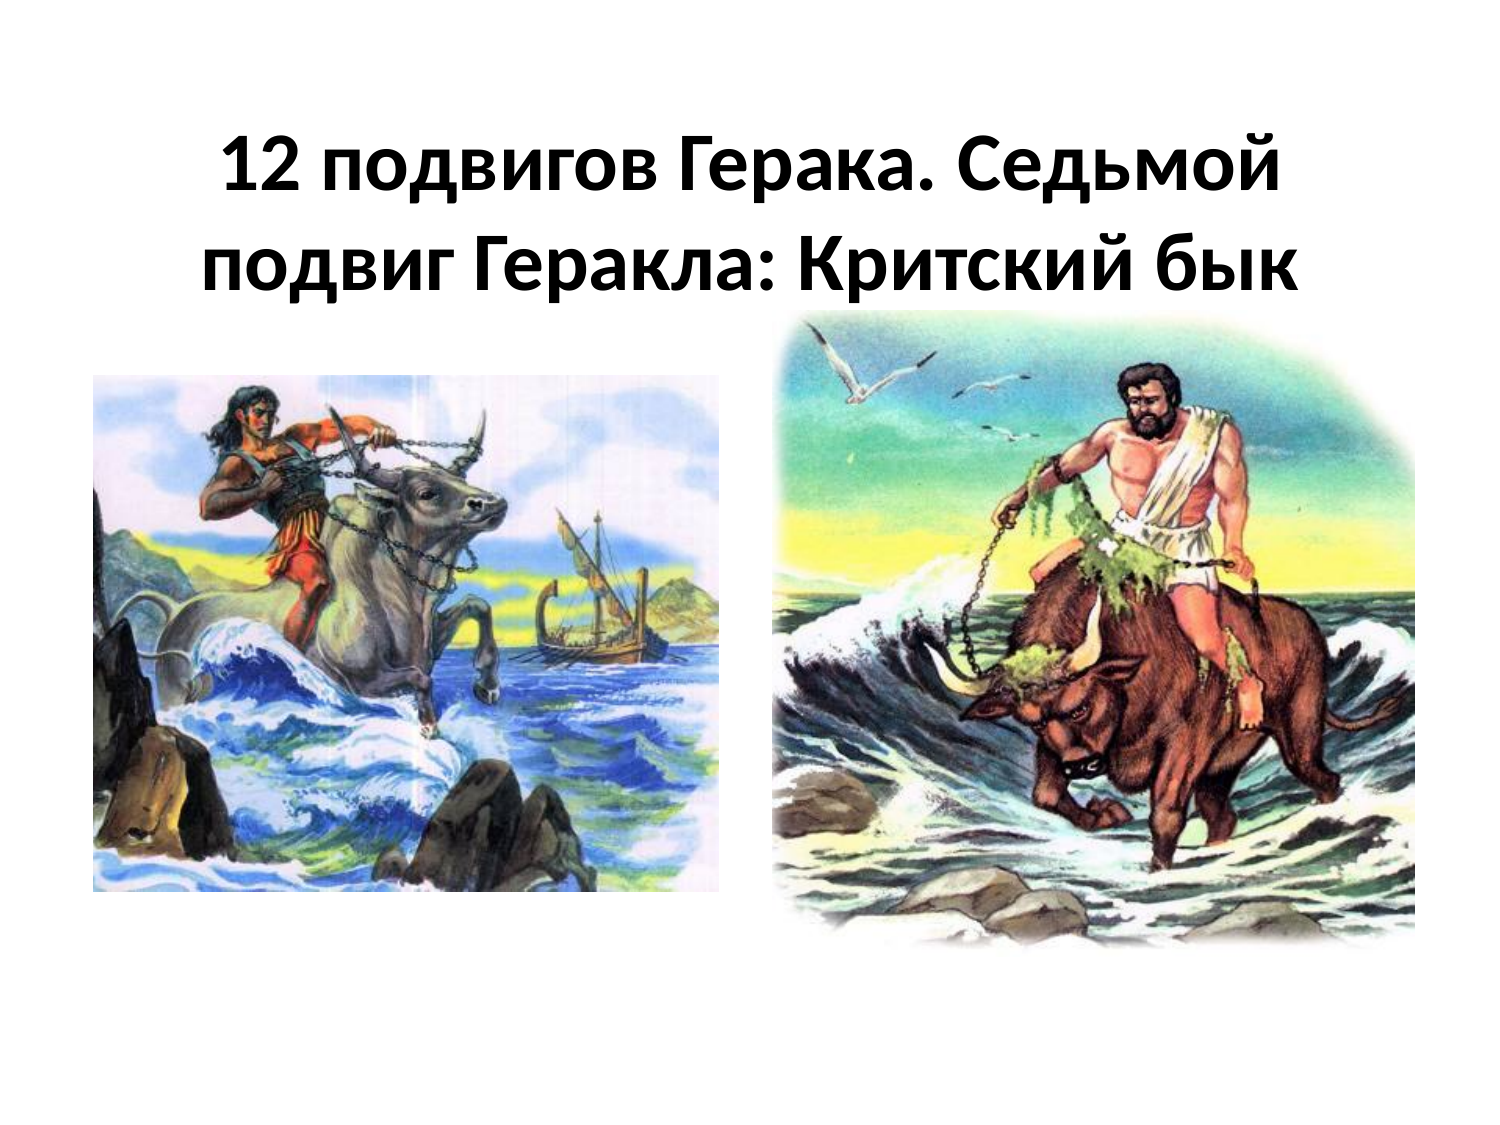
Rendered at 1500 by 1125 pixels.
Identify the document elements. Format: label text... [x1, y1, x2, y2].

picture [93, 375, 719, 892]
title 12 подвигов Герака. Седьмой подвиг Геракла: Критский бык [75, 0, 1426, 233]
picture [772, 311, 1415, 957]
